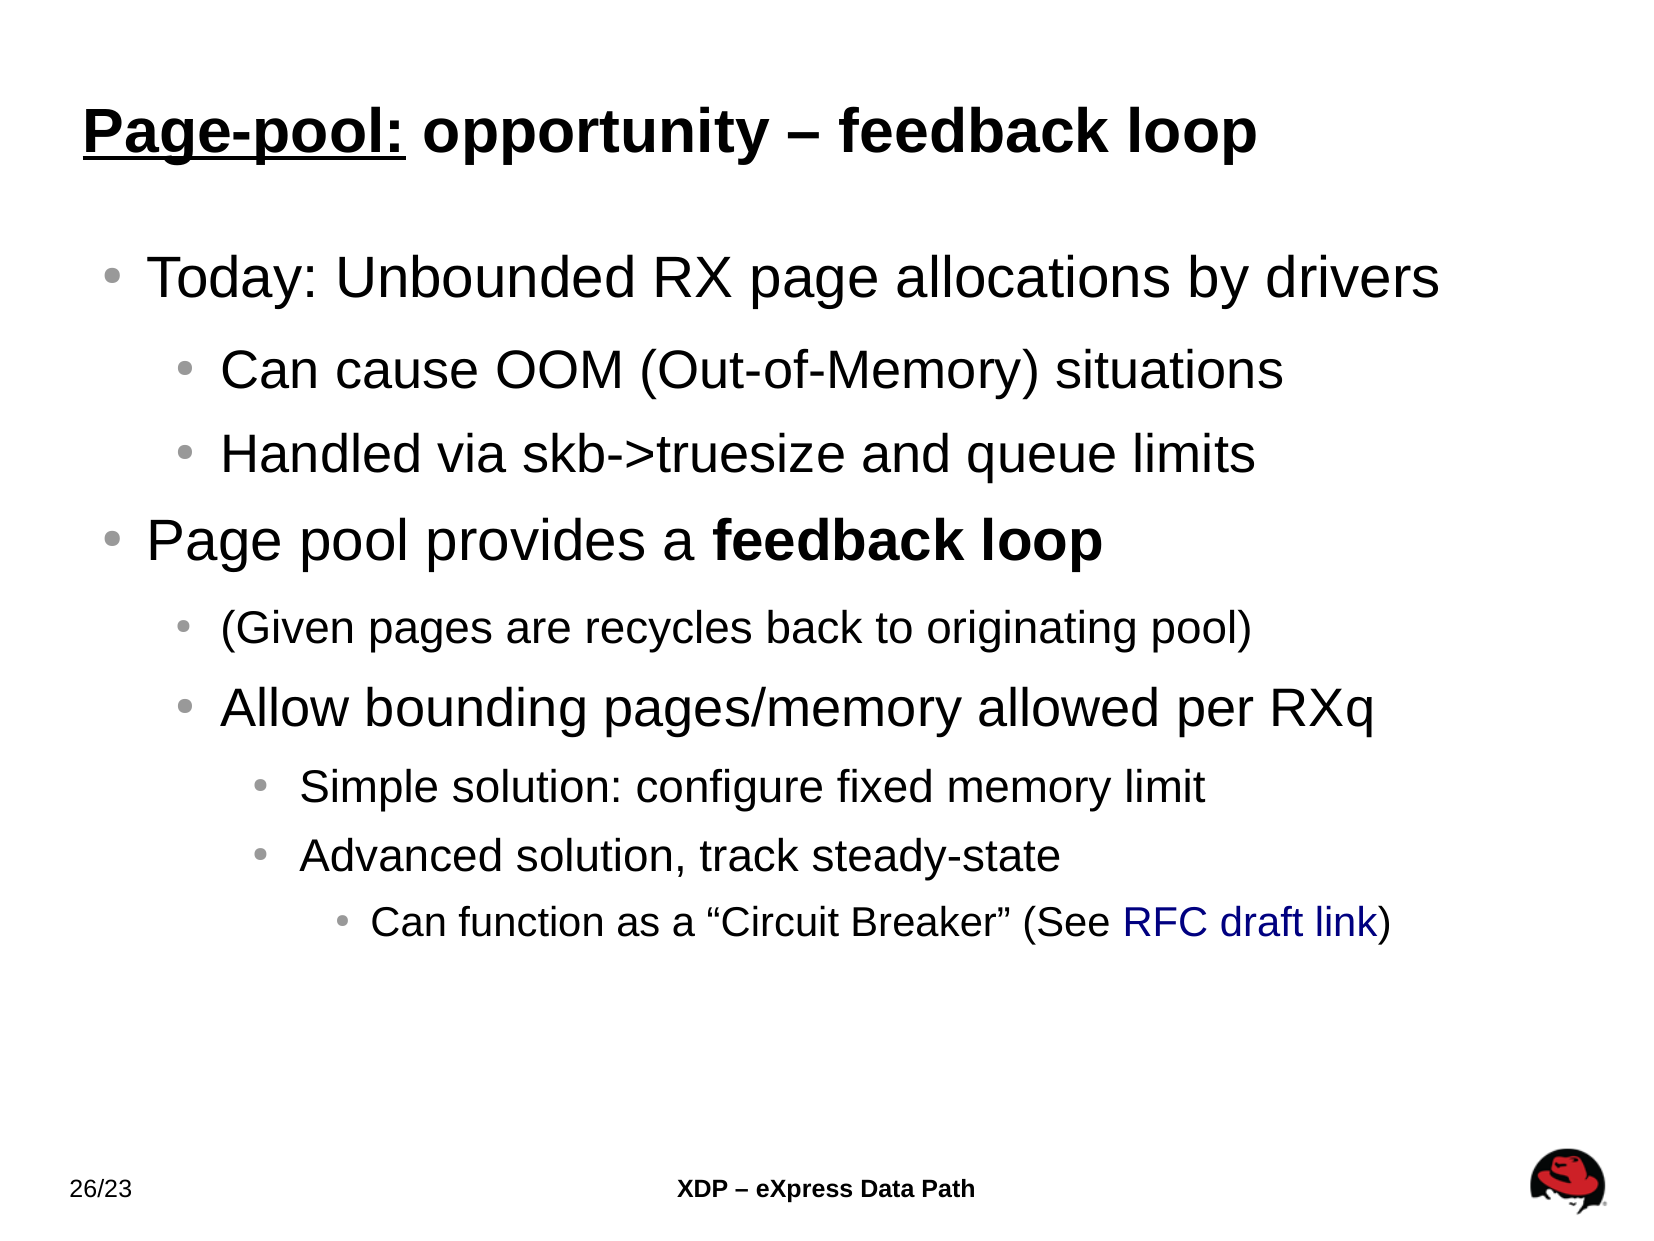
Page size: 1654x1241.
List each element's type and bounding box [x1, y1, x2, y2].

text_box [82, 37, 1571, 226]
picture [1529, 1146, 1613, 1224]
text_box [86, 244, 1576, 1039]
